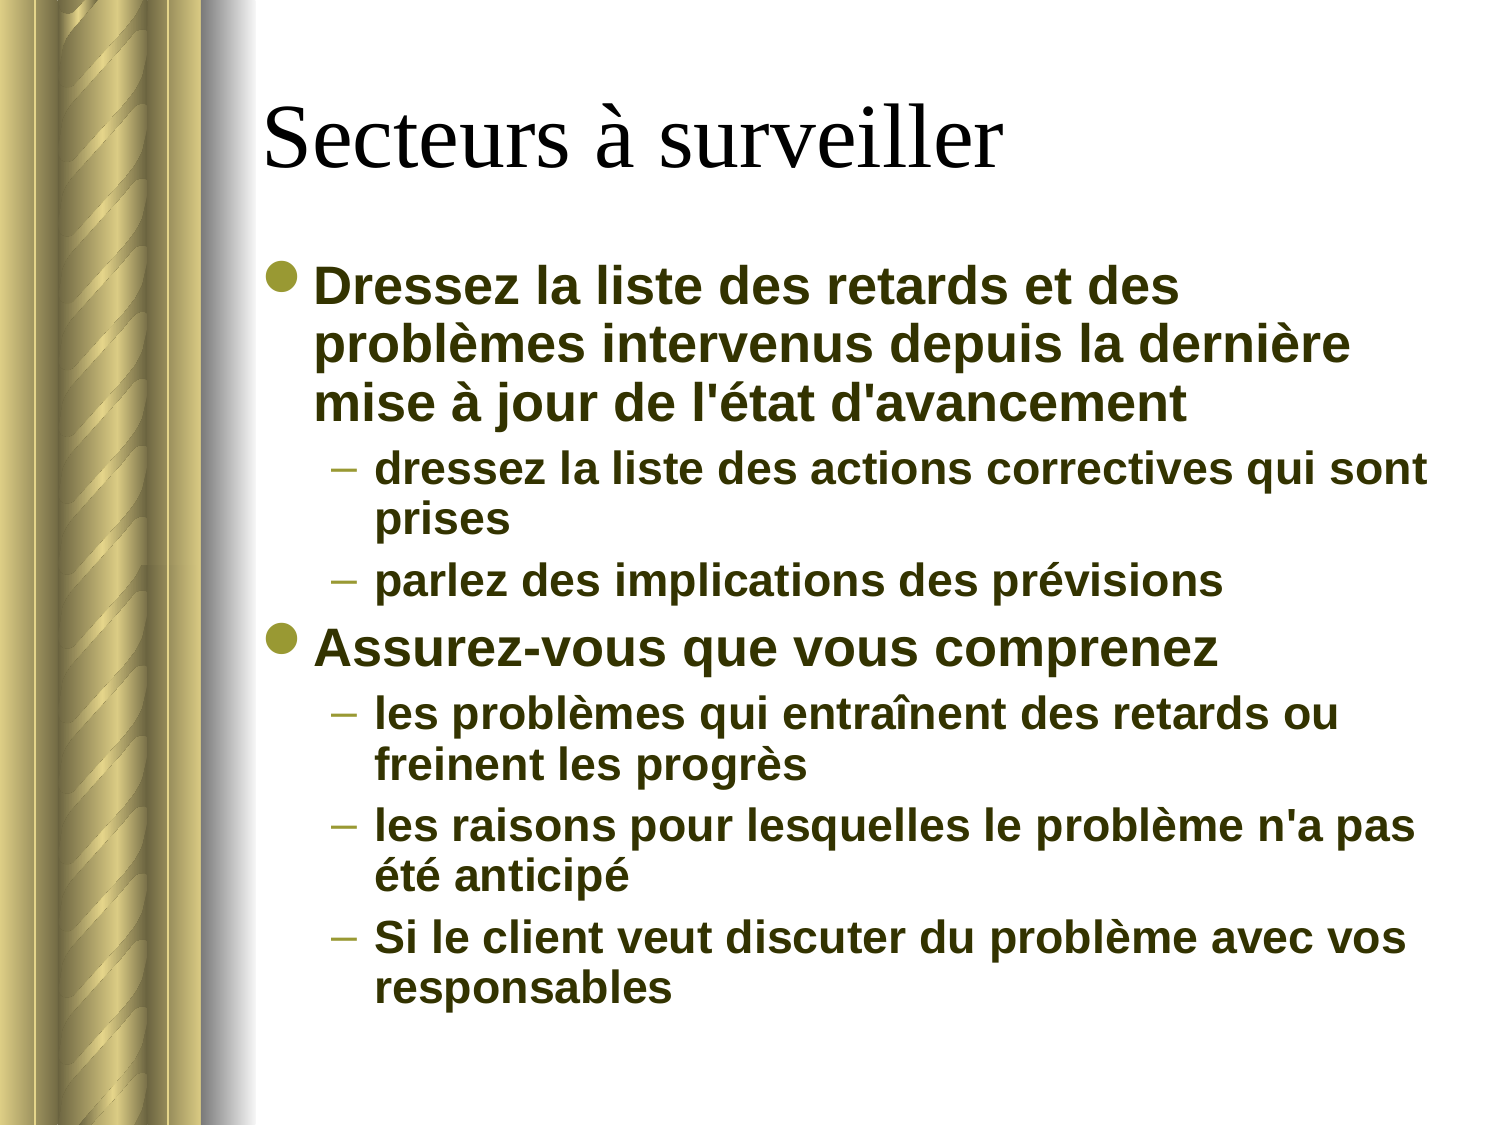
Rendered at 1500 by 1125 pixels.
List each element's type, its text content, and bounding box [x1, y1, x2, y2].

list Dressez la liste des retards et des problèmes intervenus depuis la dernière mise à jour de l'état d'avancement dressez la liste des actions correctives qui sont prises parlez des implications des prévisions Assurez-vous que vous comprenez les problèmes qui entraînent des retards ou freinent les progrès les raisons pour lesquelles le problème n'a pas été anticipé Si le client veut discuter du problème avec vos responsables [246, 249, 1476, 1024]
title Secteurs à surveiller [246, 37, 1476, 225]
